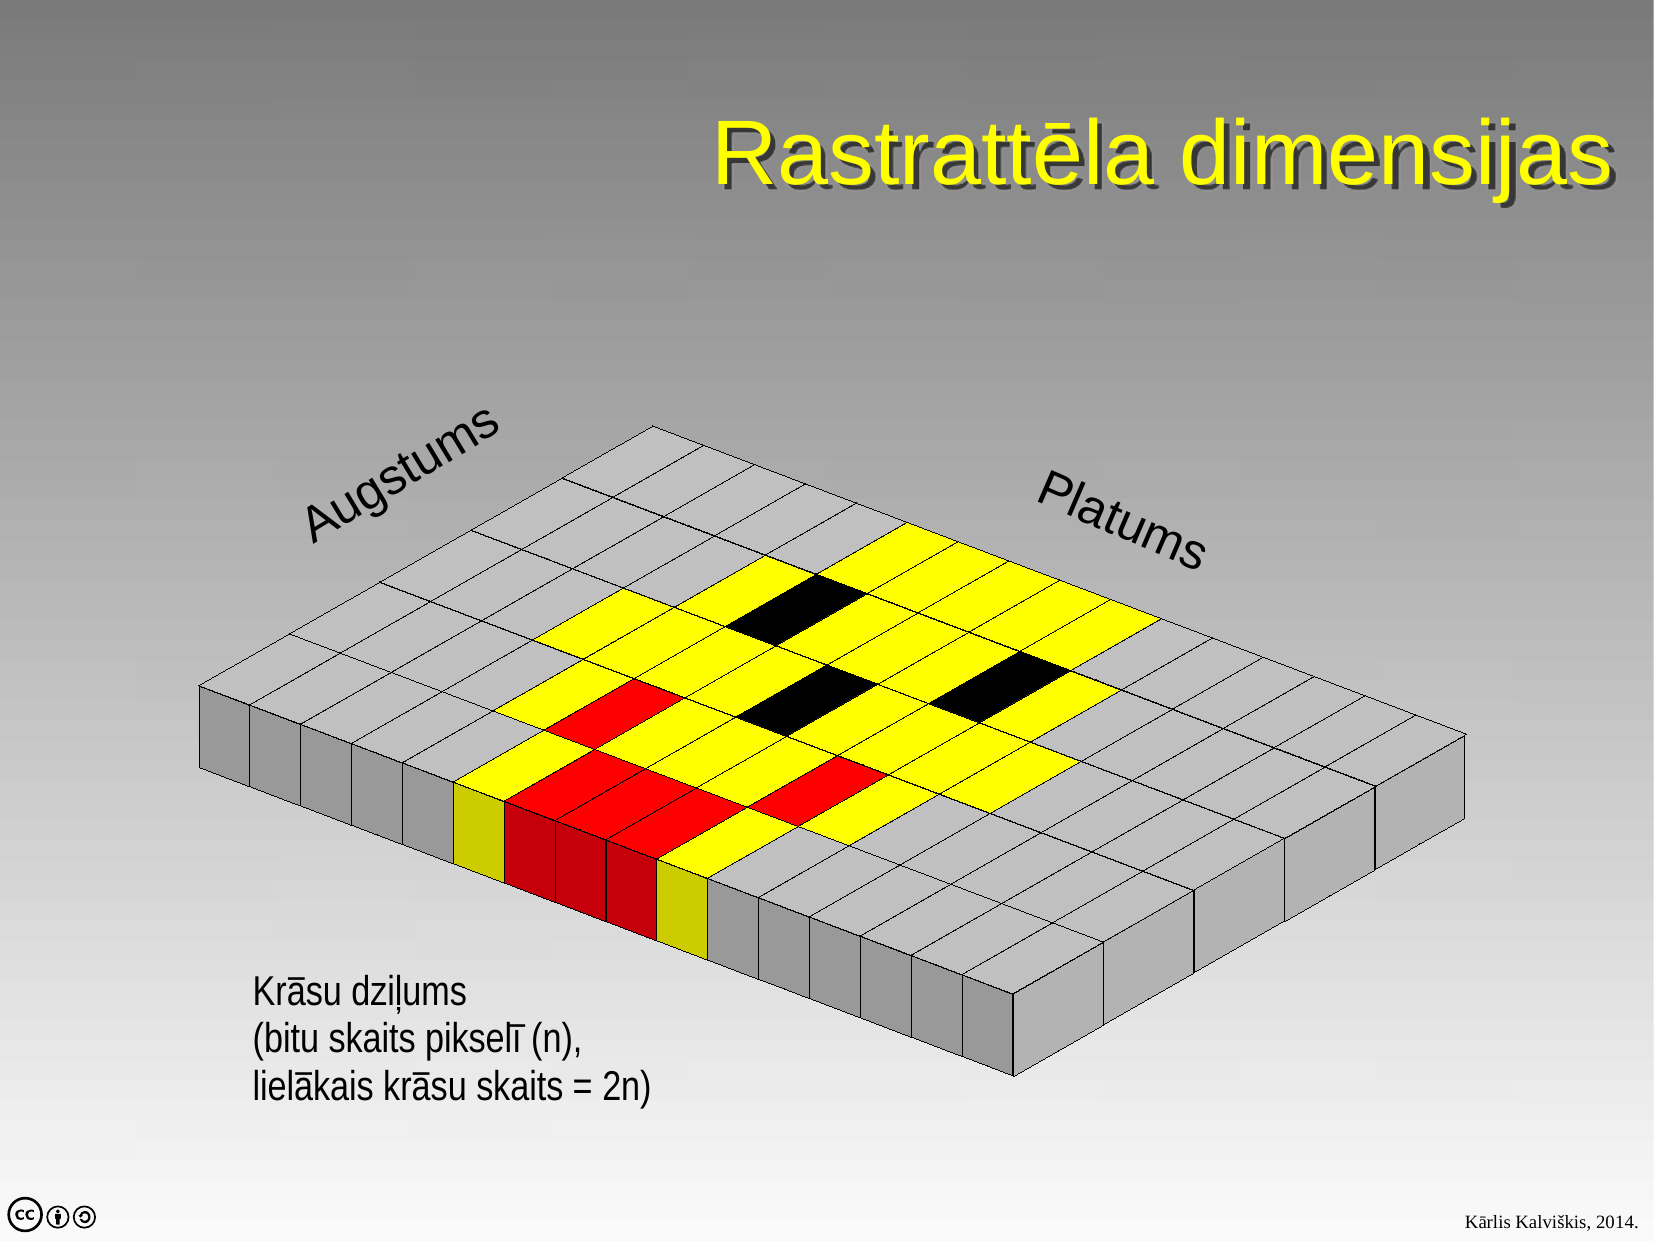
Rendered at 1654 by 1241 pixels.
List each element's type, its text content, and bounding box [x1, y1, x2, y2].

text_box [198, 425, 1467, 1077]
picture [0, 0, 1654, 1241]
text_box Augstums [273, 366, 542, 568]
text_box Krāsu dziļums (bitu skaits pikselī (n), lielākais krāsu skaits = 2n) [237, 958, 699, 1116]
title Rastrattēla dimensijas [42, 49, 1615, 257]
text_box Platums [1013, 446, 1243, 599]
